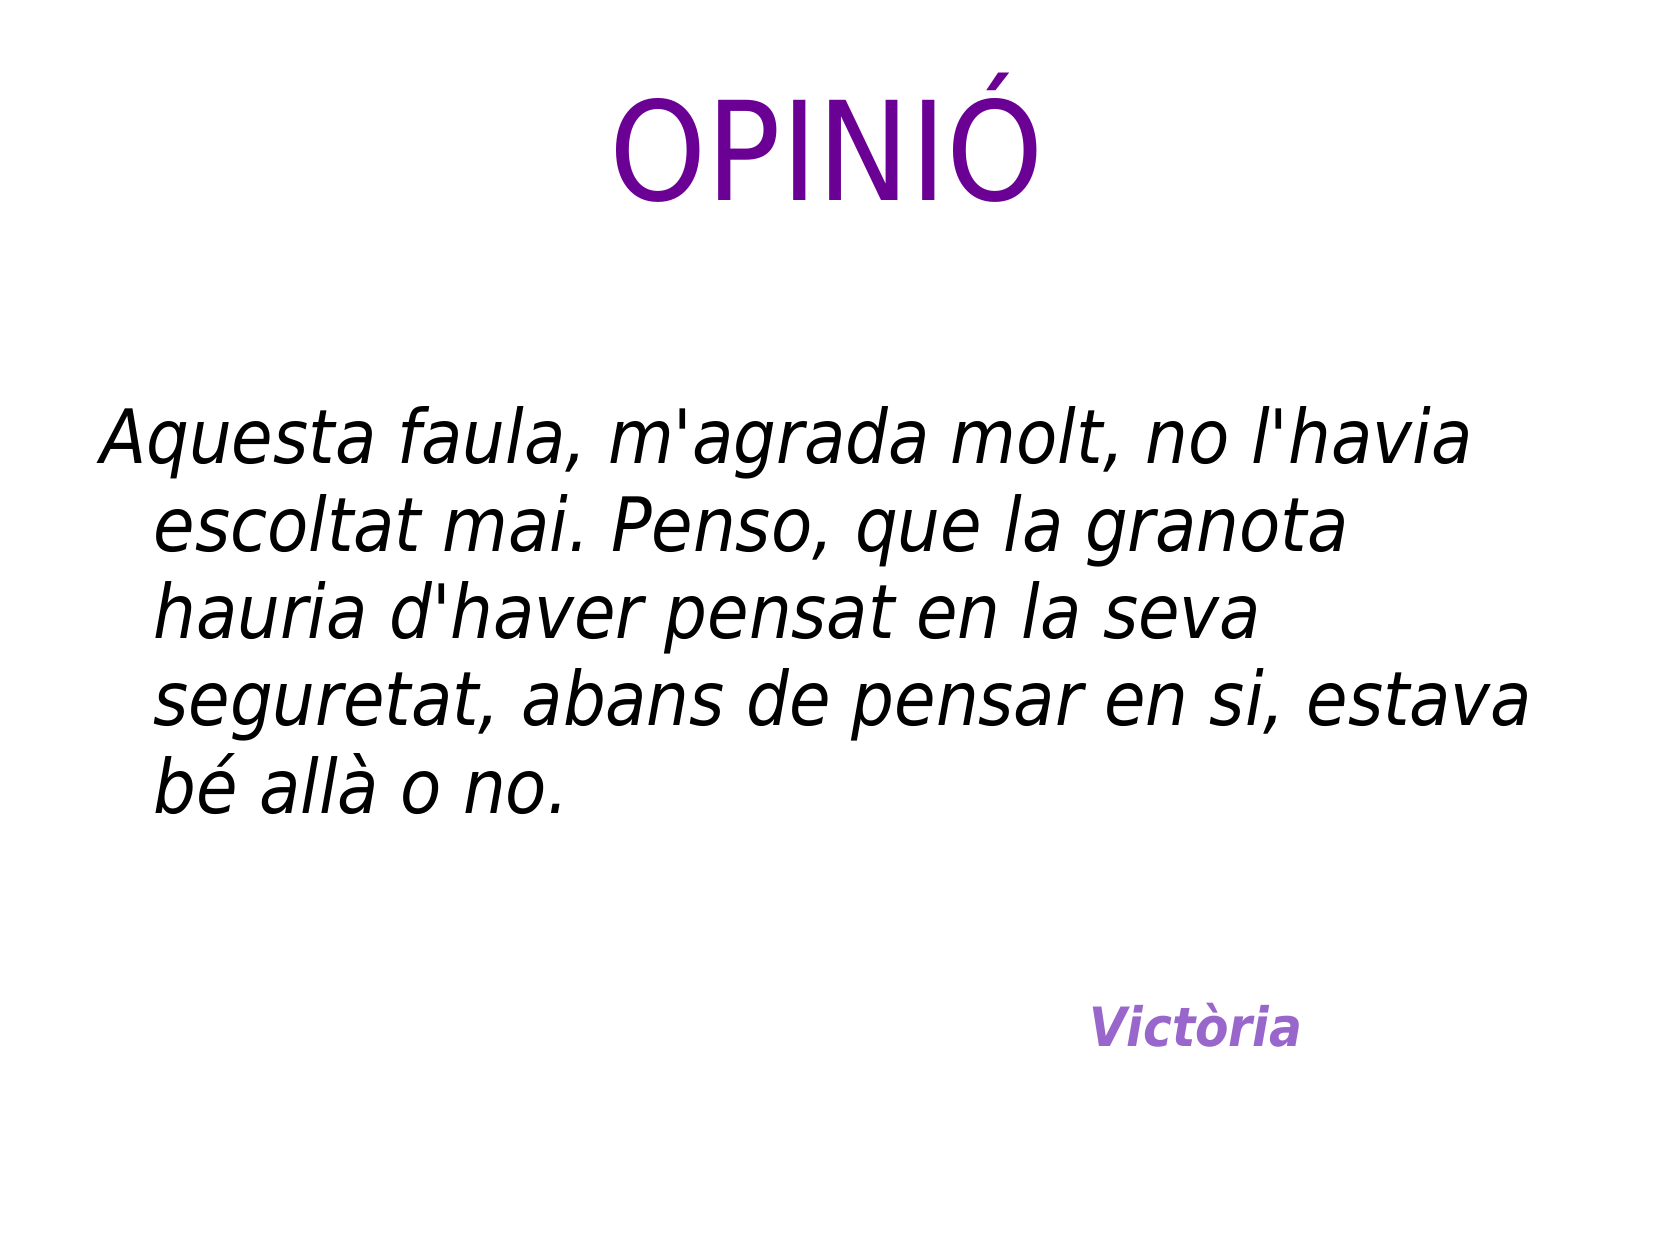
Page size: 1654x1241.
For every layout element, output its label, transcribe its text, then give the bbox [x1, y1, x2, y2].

title OPINIÓ [82, 49, 1571, 257]
list Aquesta faula, m'agrada molt, no l'havia escoltat mai. Penso, que la granota hauria d'haver pensat en la seva seguretat, abans de pensar en si, estava bé allà o no. Victòria [82, 290, 1571, 1109]
